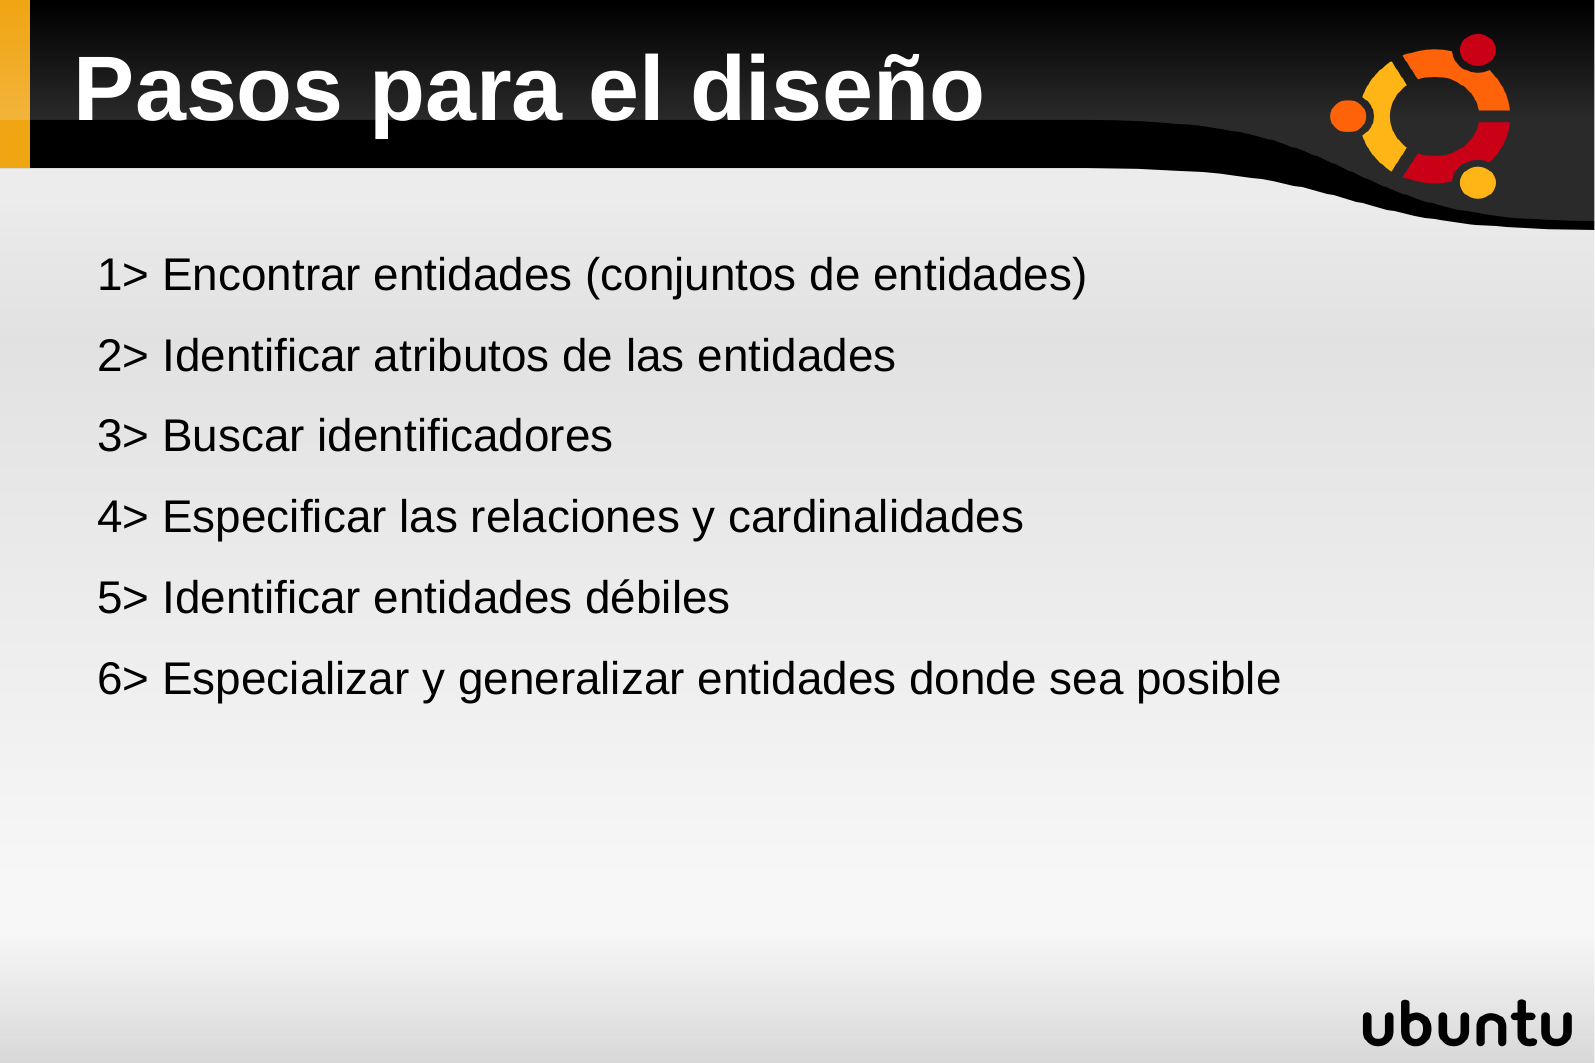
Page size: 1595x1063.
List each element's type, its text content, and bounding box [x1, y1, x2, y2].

list 1> Encontrar entidades (conjuntos de entidades) 2> Identificar atributos de las entidades 3> Buscar identificadores 4> Especificar las relaciones y cardinalidades 5> Identificar entidades débiles 6> Especializar y generalizar entidades donde sea posible [79, 248, 1515, 936]
title Pasos para el diseño [74, 7, 1510, 171]
picture [0, 0, 1595, 1063]
